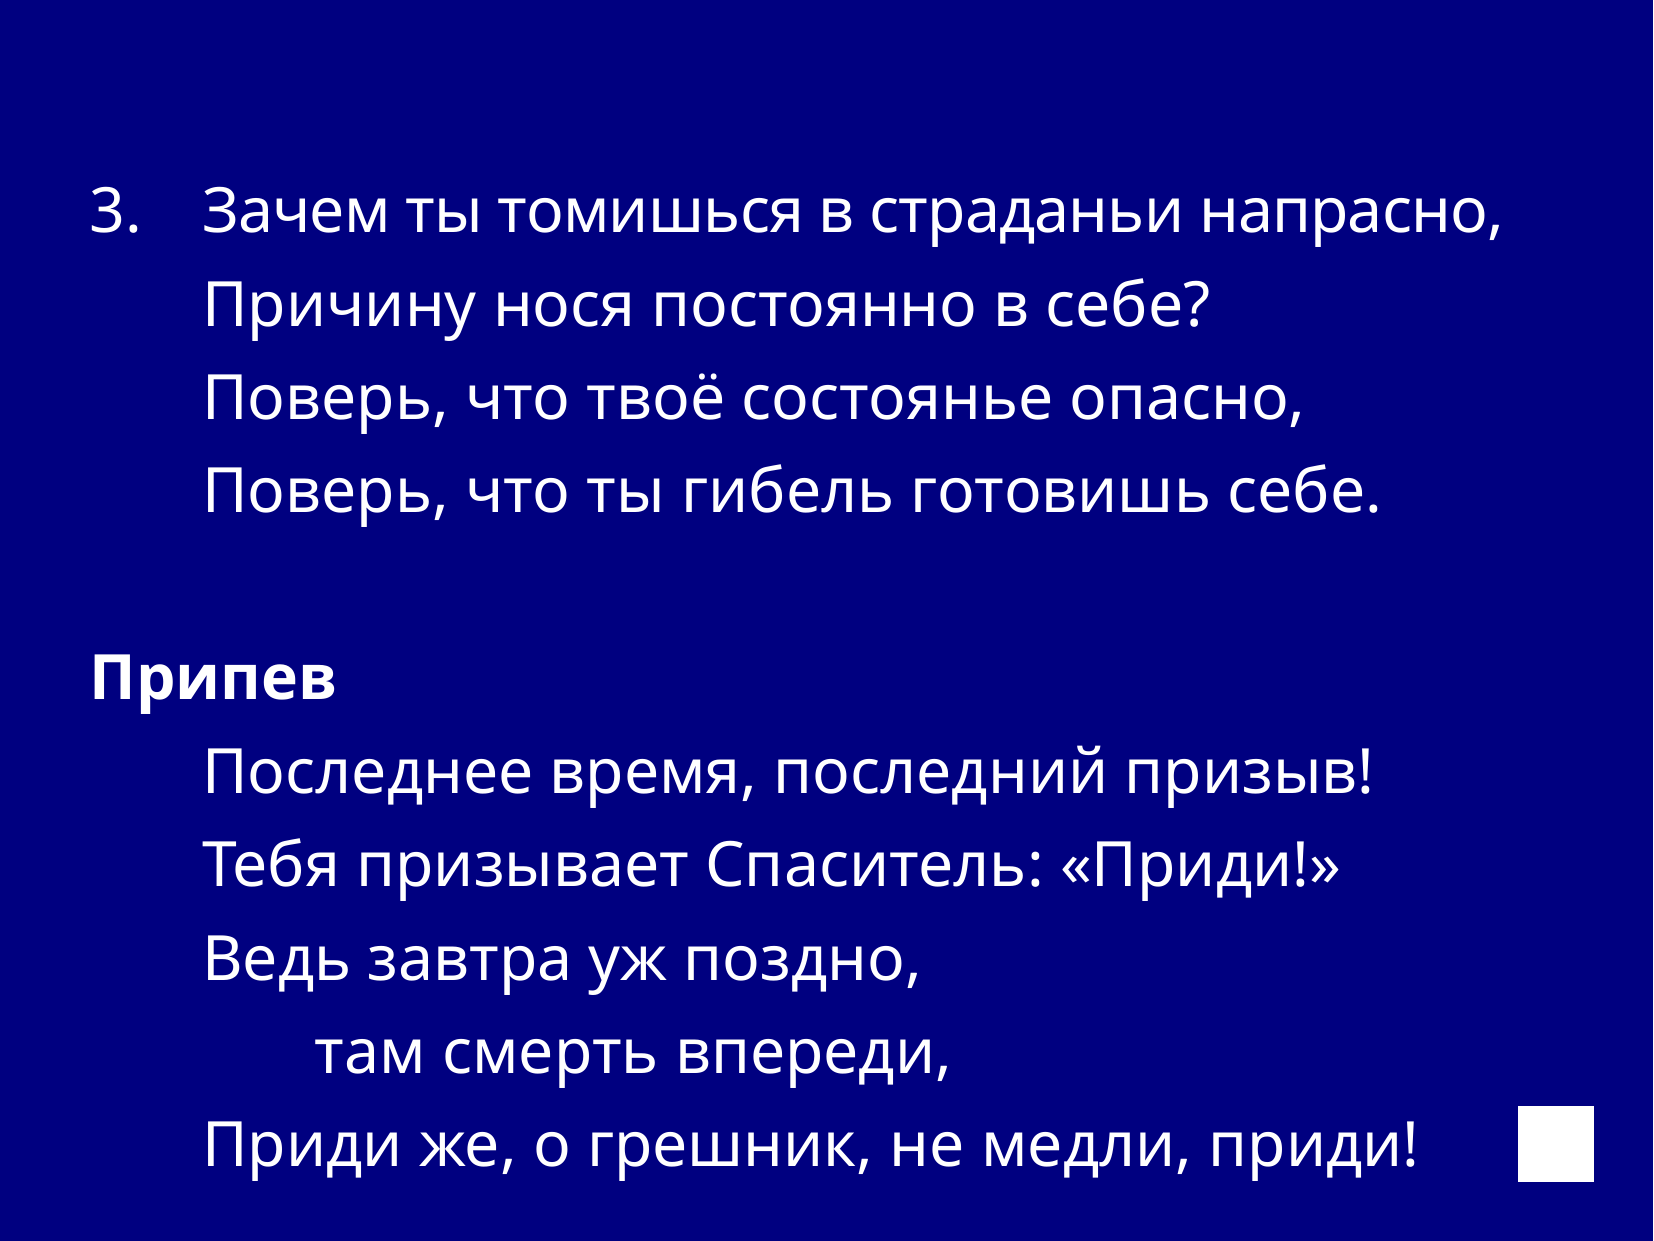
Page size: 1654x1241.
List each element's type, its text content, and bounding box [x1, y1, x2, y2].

text_box 3. Зачем ты томишься в страданьи напрасно, Причину нося постоянно в себе? Поверь, что твоё состоянье опасно, Поверь, что ты гибель готовишь себе. Припев Последнее время, последний призыв! Тебя призывает Спаситель: «Приди!» Ведь завтра уж поздно, там смерть впереди, Приди же, о грешник, не медли, приди! [75, 150, 1651, 1163]
text_box [1518, 1163, 1594, 1182]
